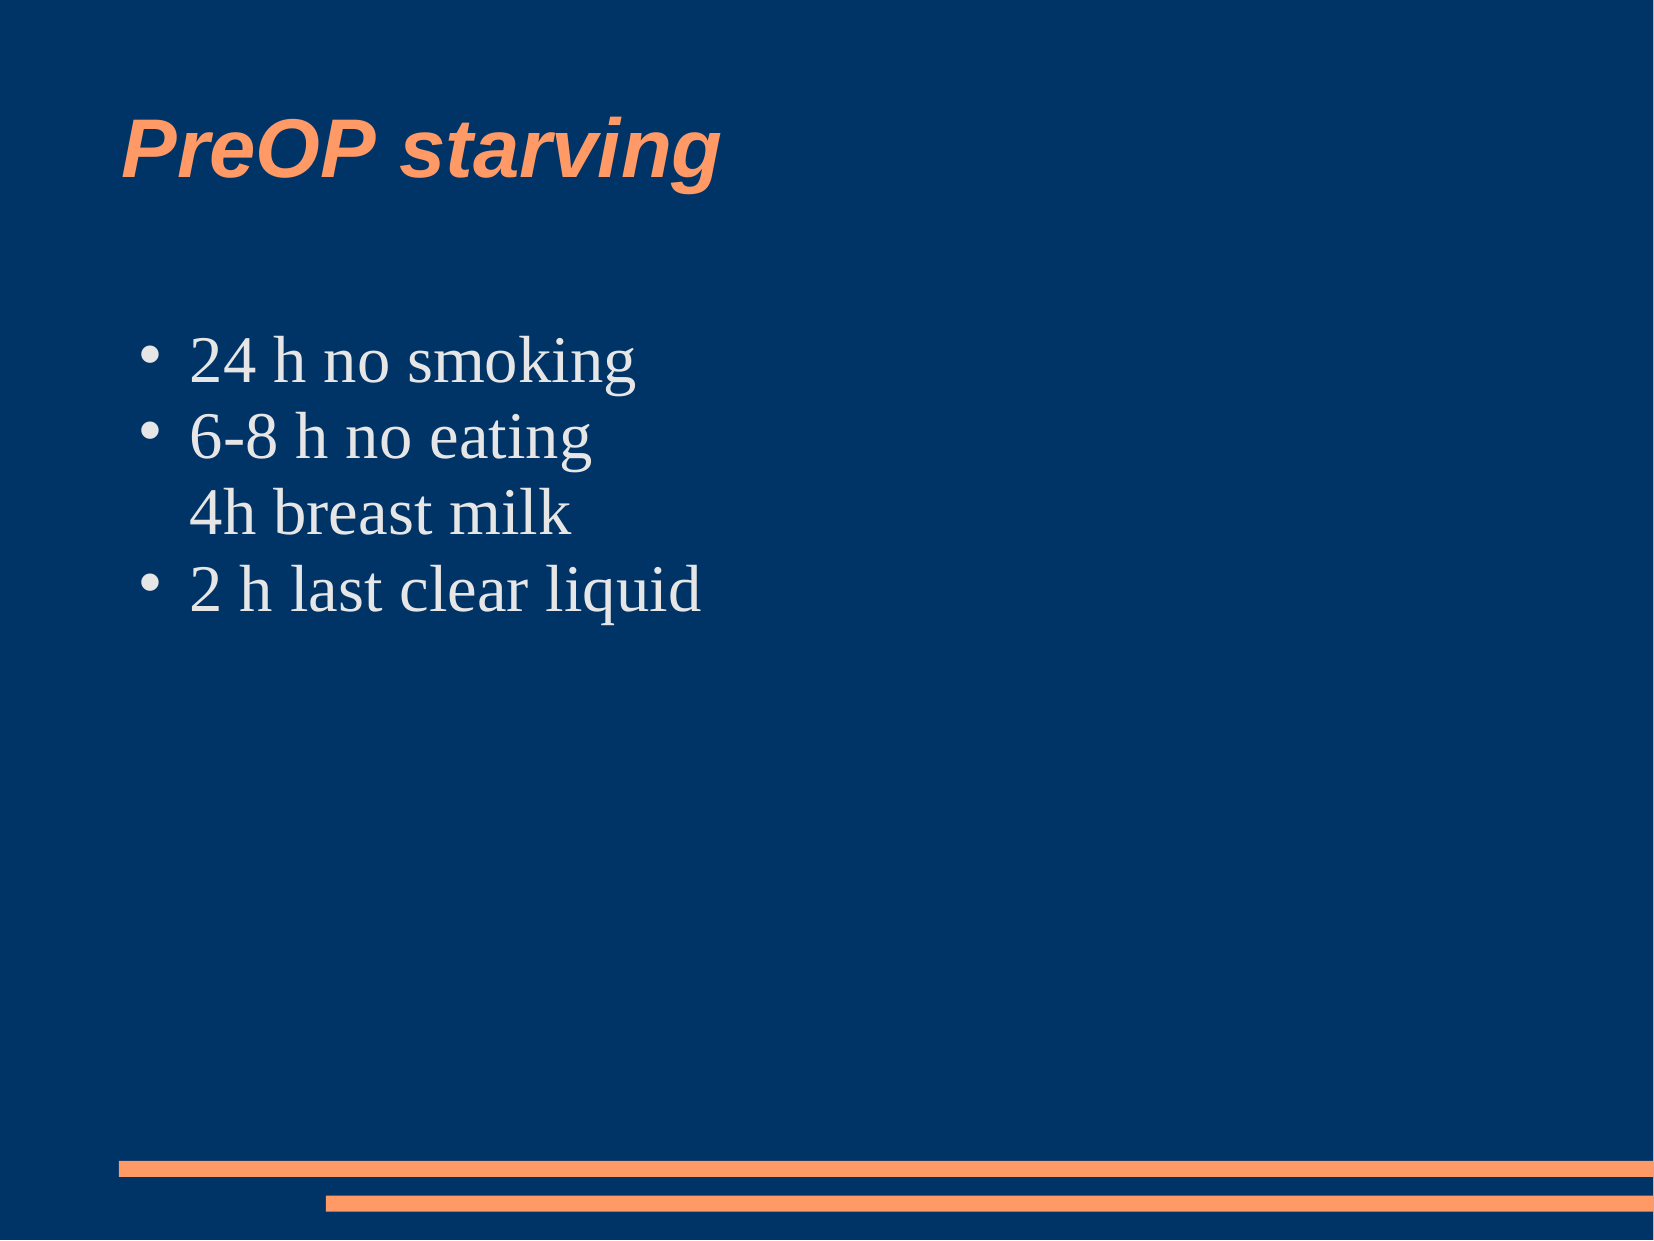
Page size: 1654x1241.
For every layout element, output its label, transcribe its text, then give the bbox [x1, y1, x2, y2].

title PreOP starving [121, 46, 1534, 254]
list 24 h no smoking 6-8 h no eating 4h breast milk 2 h last clear liquid [121, 322, 1561, 1133]
